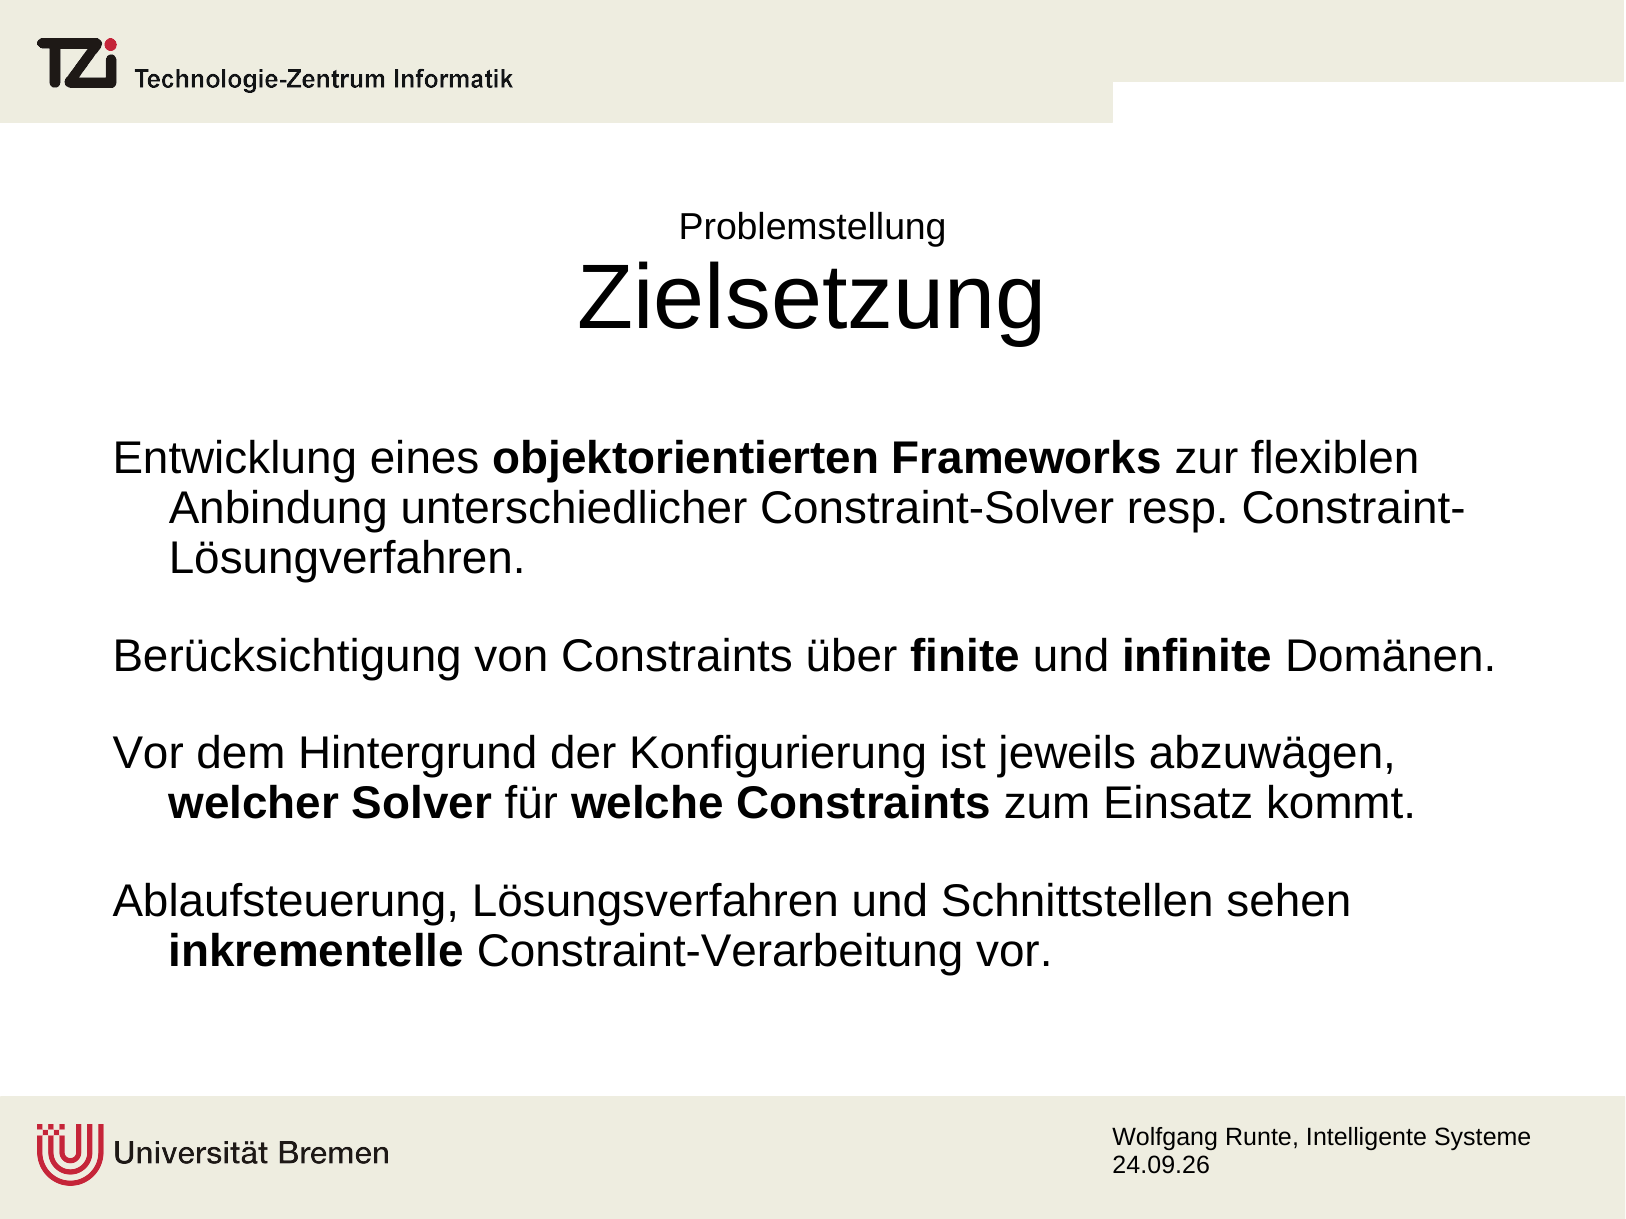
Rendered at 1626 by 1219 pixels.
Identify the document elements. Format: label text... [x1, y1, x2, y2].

title Problemstellung Zielsetzung [112, 162, 1513, 393]
picture [37, 1124, 388, 1186]
picture [37, 38, 513, 93]
list Entwicklung eines objektorientierten Frameworks zur flexiblen Anbindung unterschiedlicher Constraint-Solver resp. Constraint-Lösungverfahren. Berücksichtigung von Constraints über finite und infinite Domänen. Vor dem Hintergrund der Konfigurierung ist jeweils abzuwägen, welcher Solver für welche Constraints zum Einsatz kommt. Ablaufsteuerung, Lösungsverfahren und Schnittstellen sehen inkrementelle Constraint-Verarbeitung vor. [112, 433, 1513, 1070]
